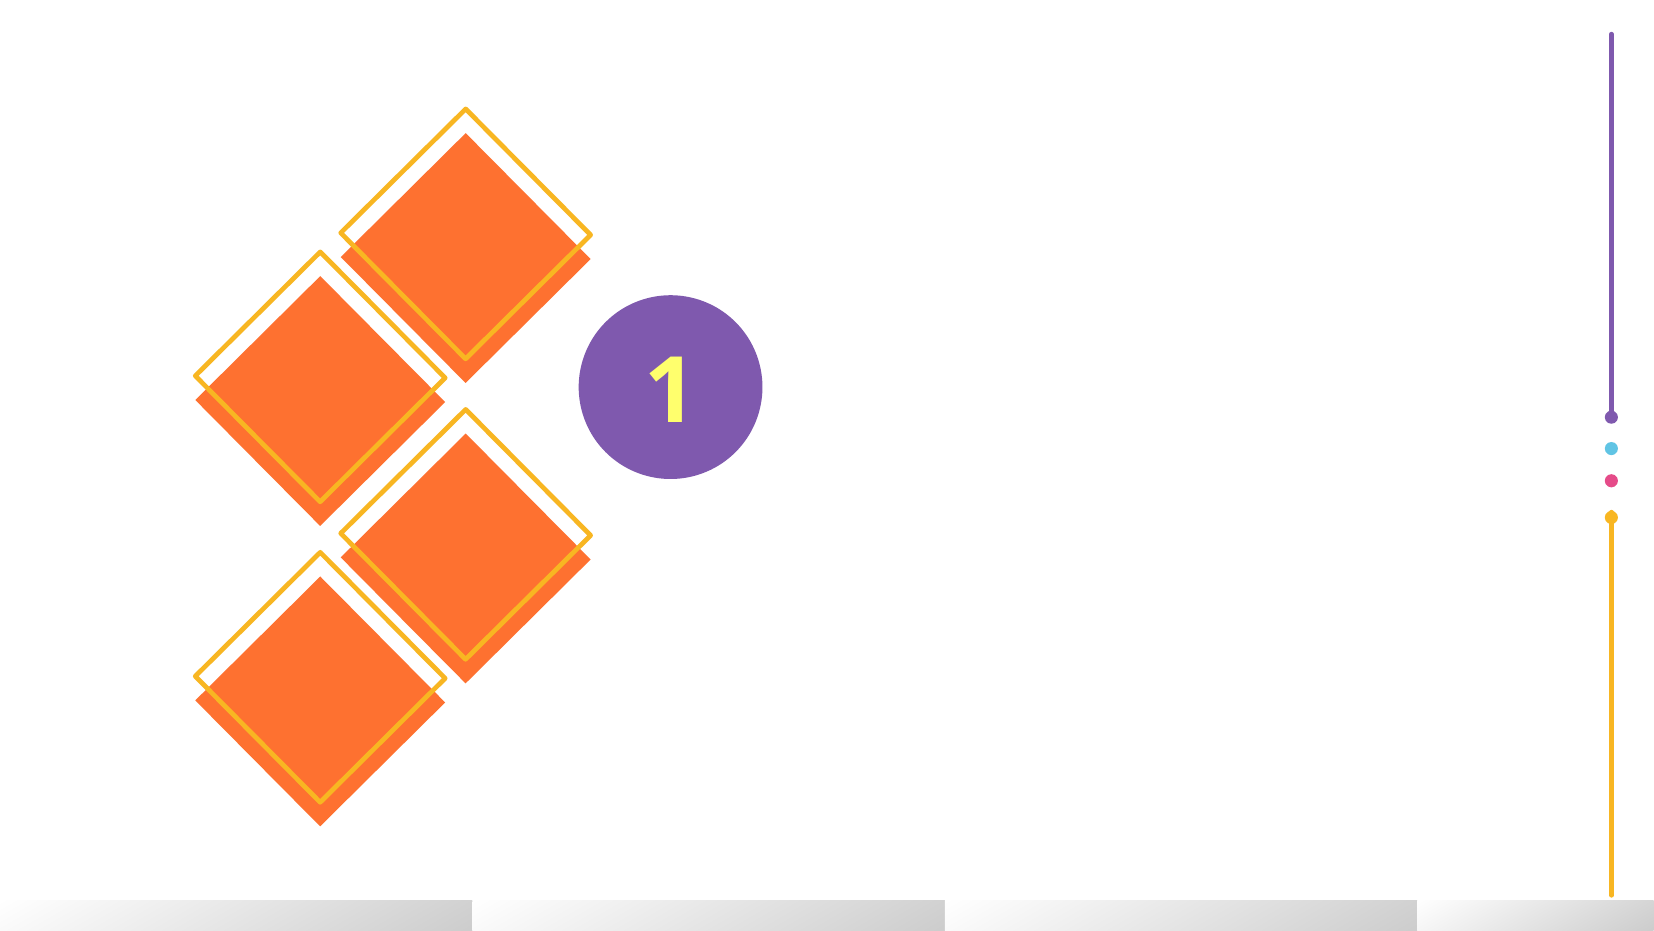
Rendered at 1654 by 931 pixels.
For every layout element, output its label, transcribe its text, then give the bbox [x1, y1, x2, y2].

text_box 1 [578, 295, 763, 479]
